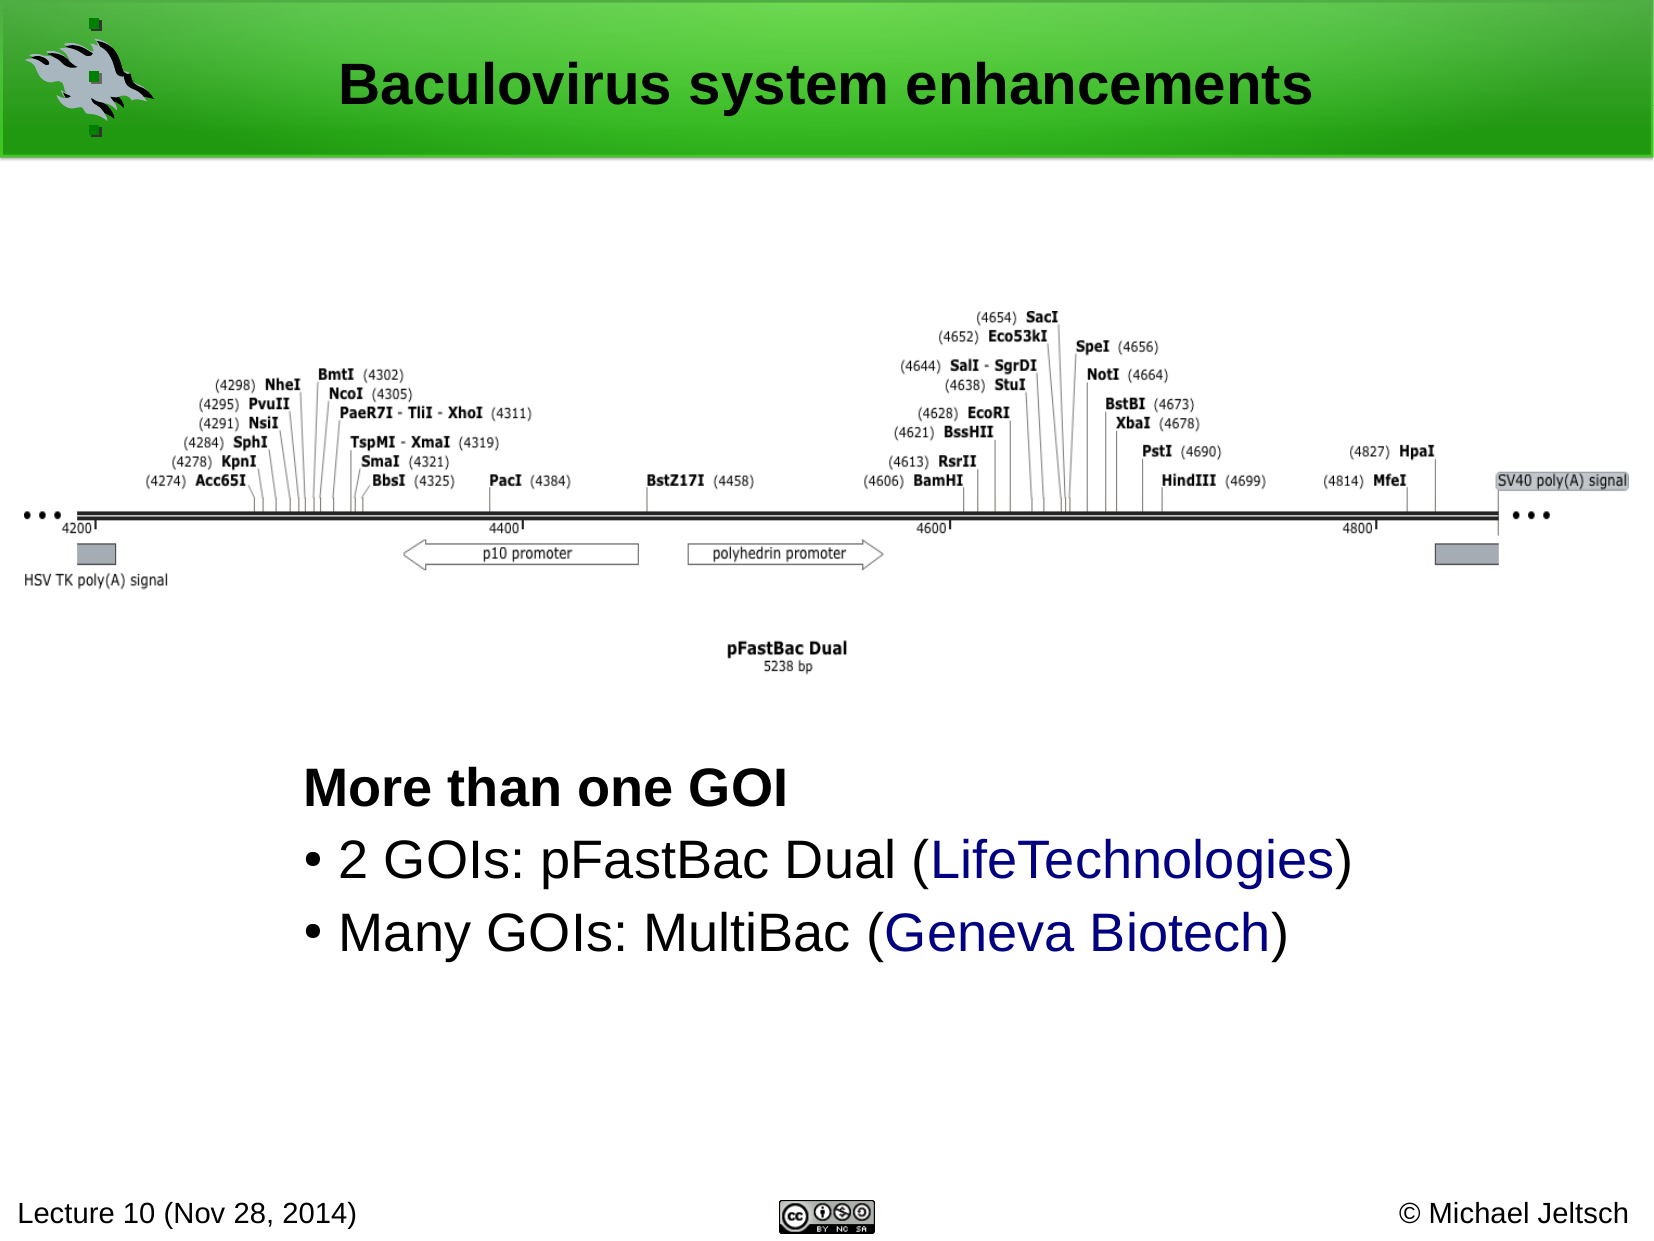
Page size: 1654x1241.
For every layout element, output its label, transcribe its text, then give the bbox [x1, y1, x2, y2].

picture [779, 1200, 875, 1234]
picture [24, 311, 1629, 676]
title Baculovirus system enhancements [91, 38, 1562, 129]
text_box More than one GOI 2 GOIs: pFastBac Dual (LifeTechnologies) Many GOIs: MultiBac (Geneva Biotech) [288, 750, 1369, 972]
